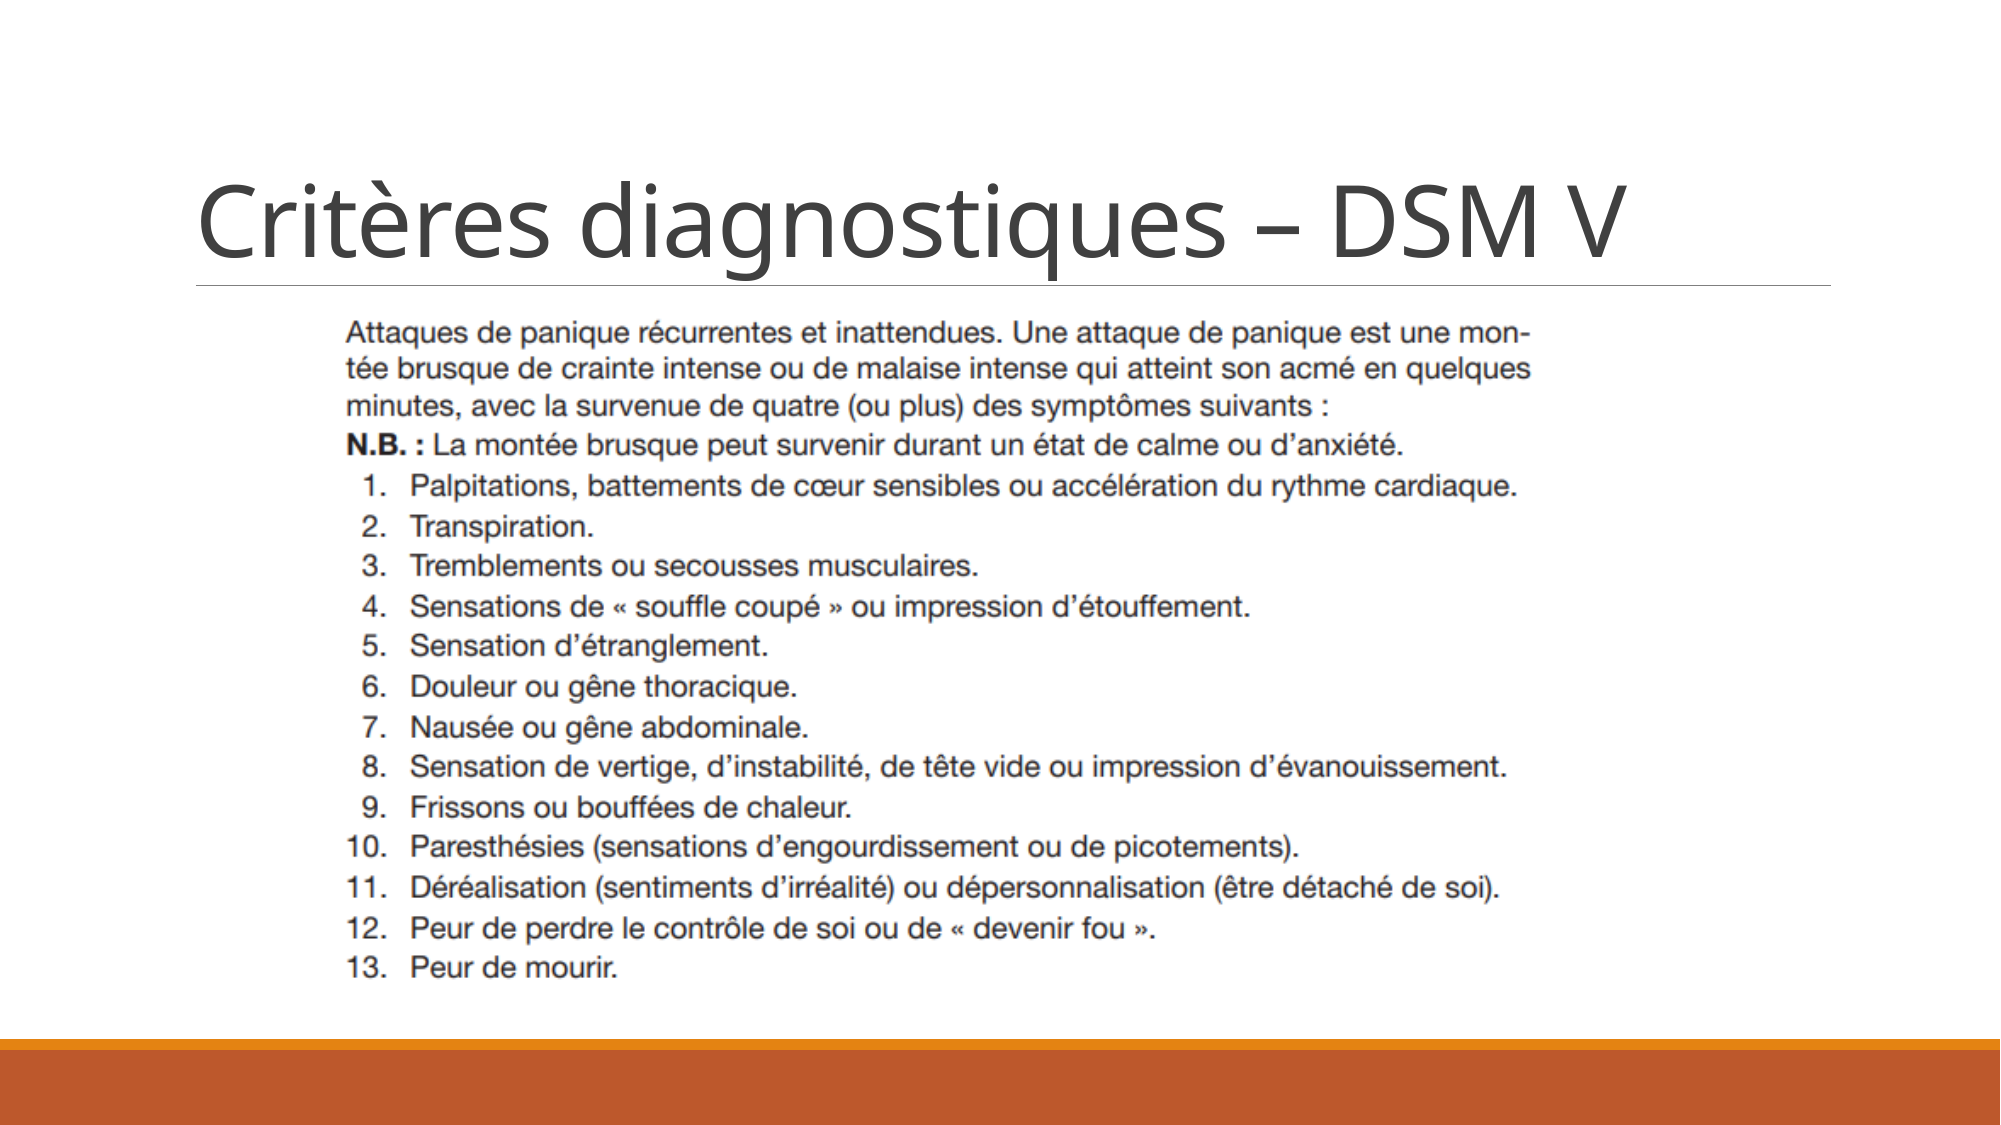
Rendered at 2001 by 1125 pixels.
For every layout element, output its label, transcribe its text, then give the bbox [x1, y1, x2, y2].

picture [344, 309, 1656, 995]
title Critères diagnostiques – DSM V [180, 47, 1831, 286]
